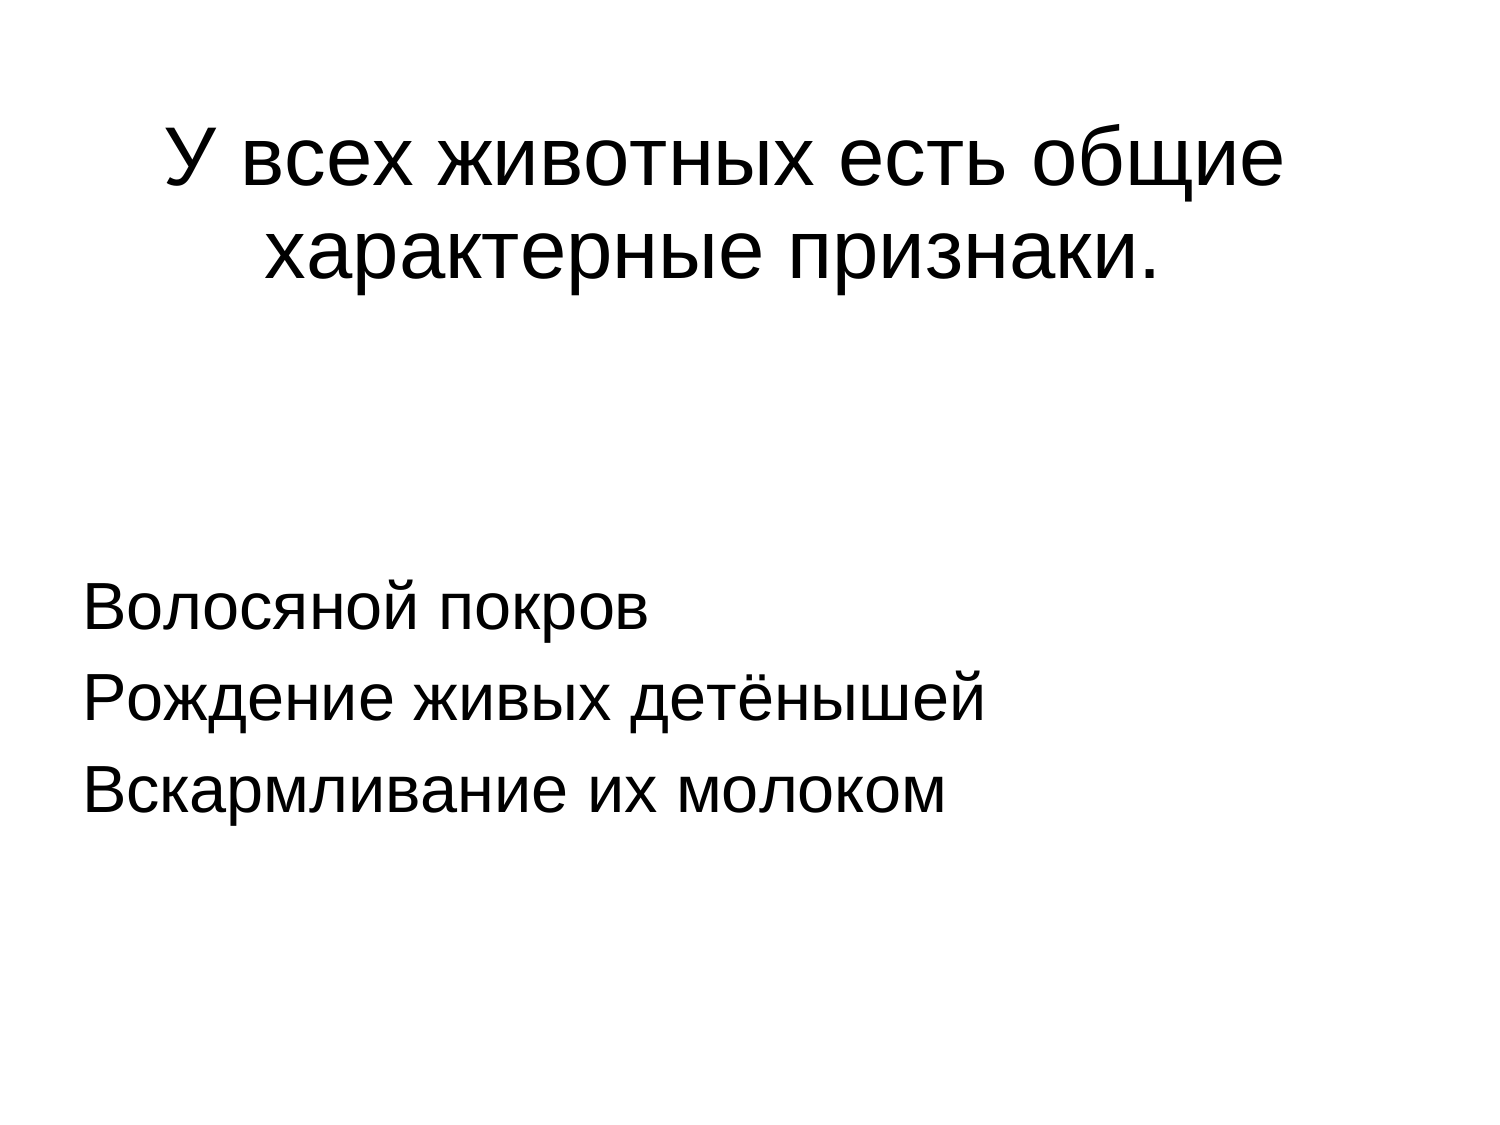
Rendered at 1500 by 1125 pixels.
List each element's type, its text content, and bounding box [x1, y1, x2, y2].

list Волосяной покров Рождение живых детёнышей Вскармливание их молоком [67, 561, 1418, 1057]
title У всех животных есть общие характерные признаки. [74, 45, 1376, 362]
